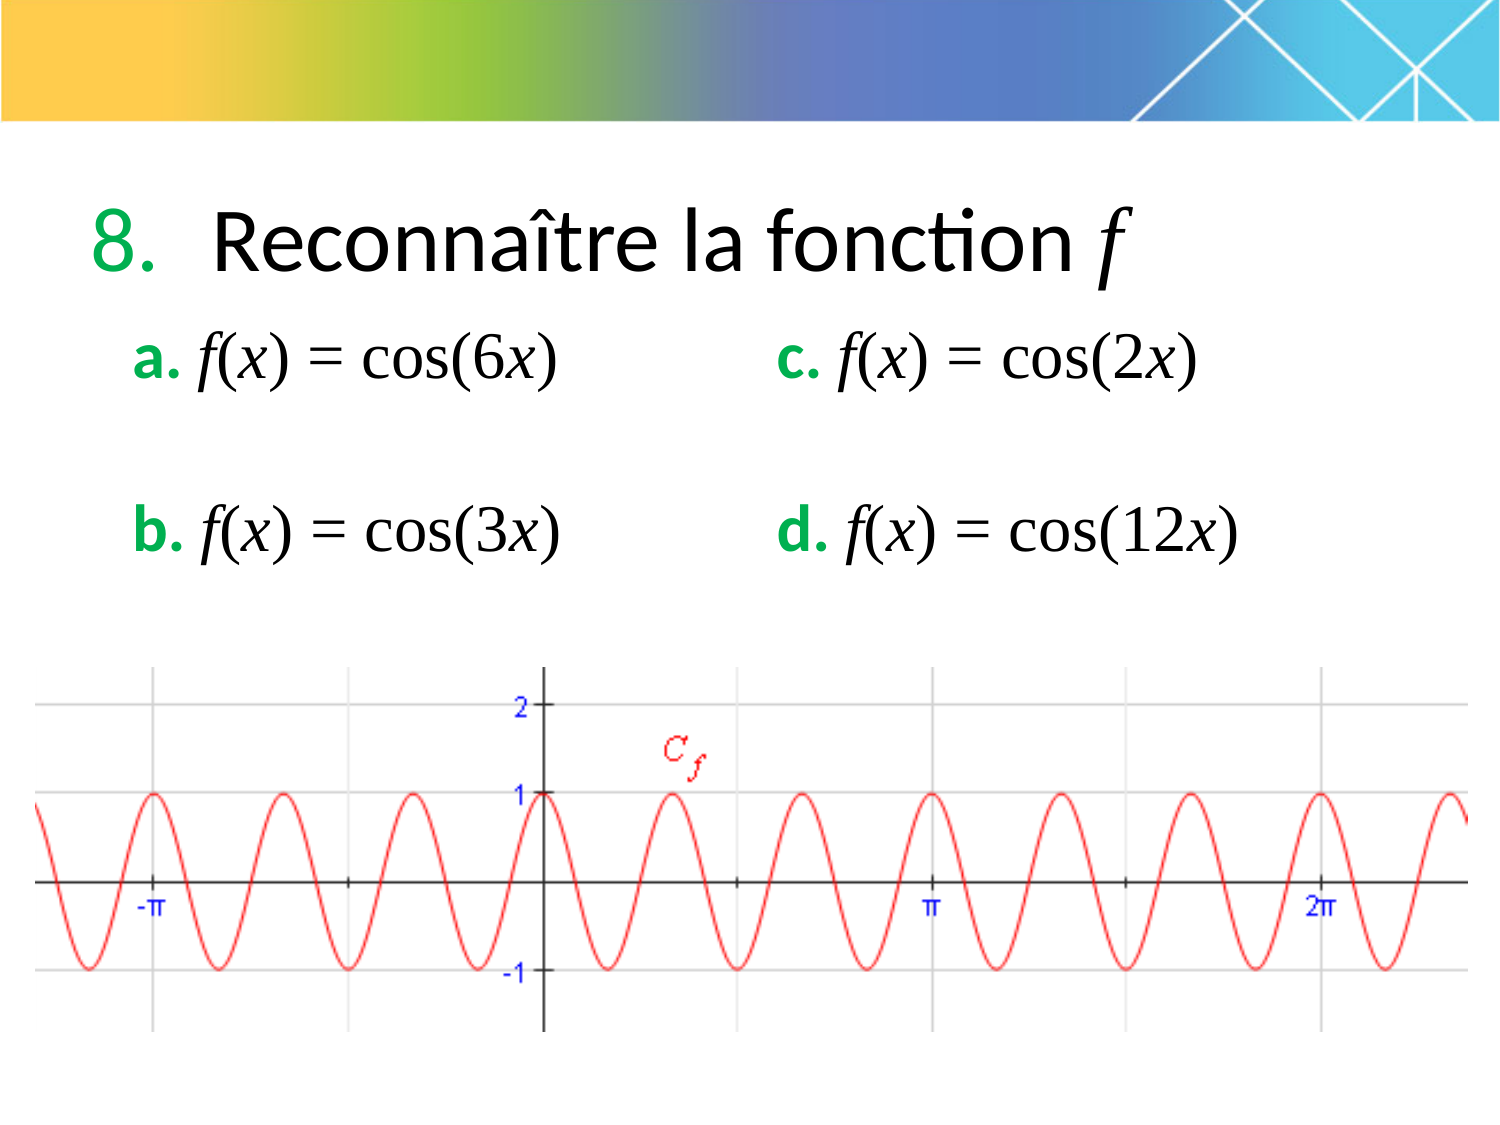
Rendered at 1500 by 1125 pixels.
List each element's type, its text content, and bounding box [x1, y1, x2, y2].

picture [35, 667, 1468, 1032]
text_box a. f(x) = cos(6x) b. f(x) = cos(3x) [117, 304, 761, 573]
title Reconnaître la fonction f [75, 164, 1426, 305]
text_box c. f(x) = cos(2x) d. f(x) = cos(12x) [761, 304, 1447, 573]
picture [0, 0, 1500, 123]
